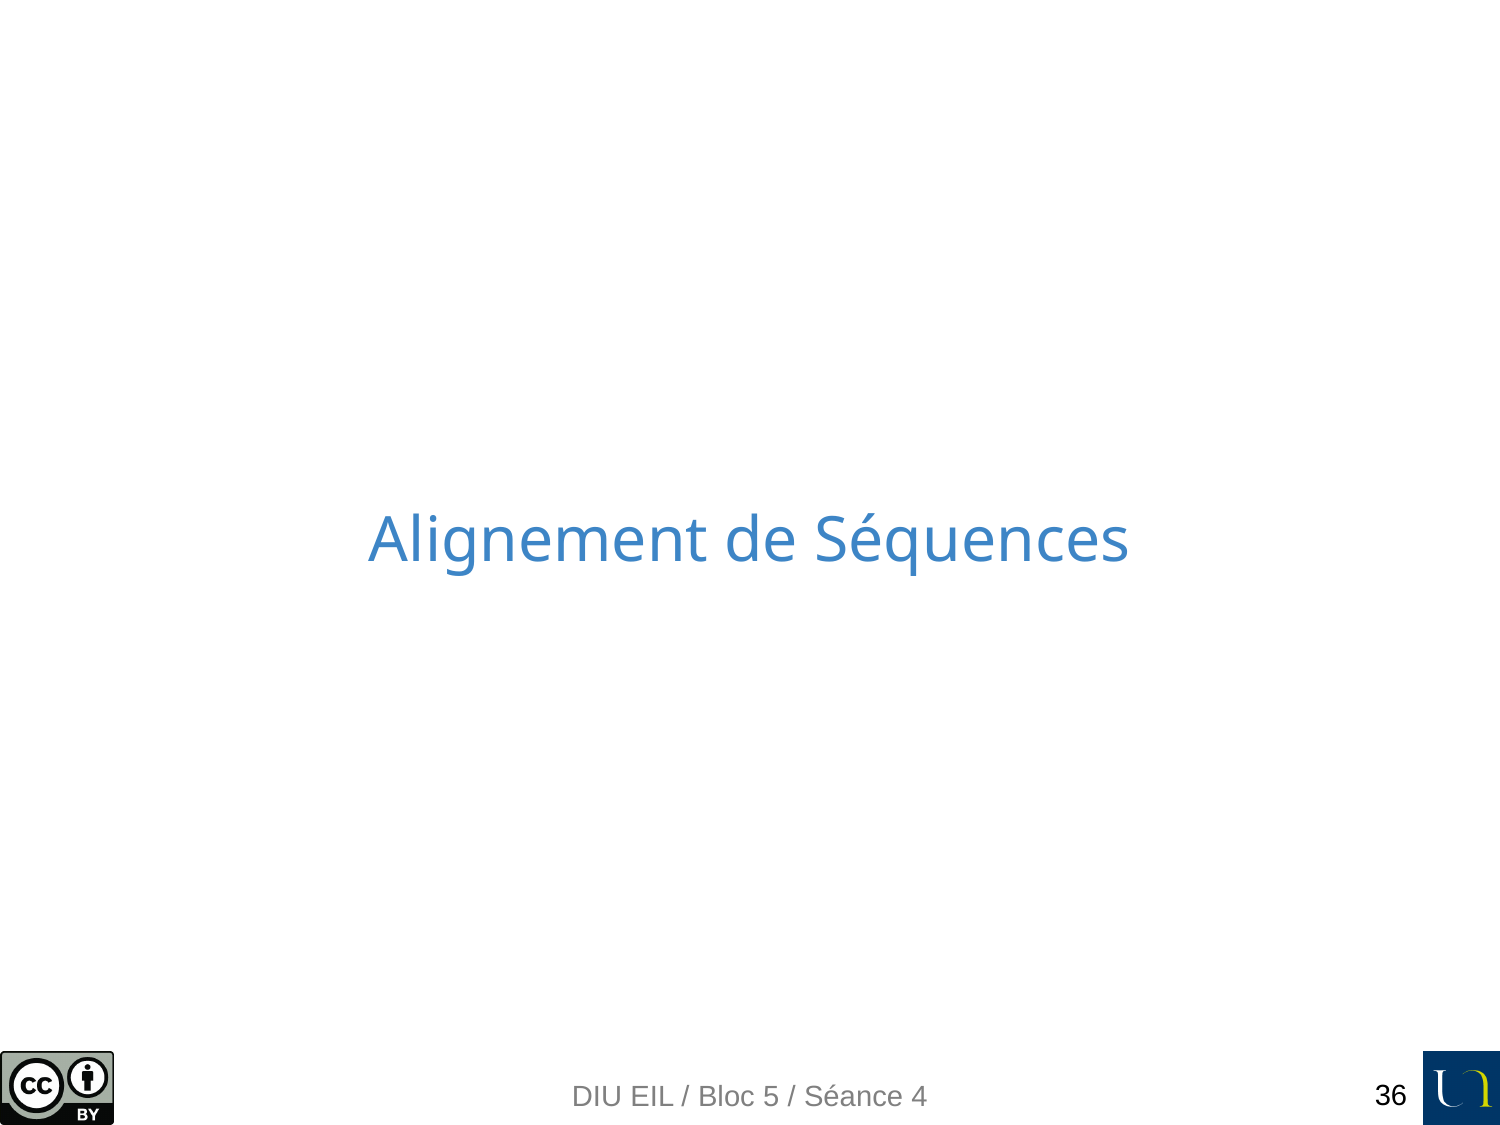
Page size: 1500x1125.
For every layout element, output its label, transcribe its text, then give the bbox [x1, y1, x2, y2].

subtitle Alignement de Séquences [51, 484, 1449, 658]
picture [0, 1051, 114, 1125]
picture [1417, 1051, 1500, 1125]
